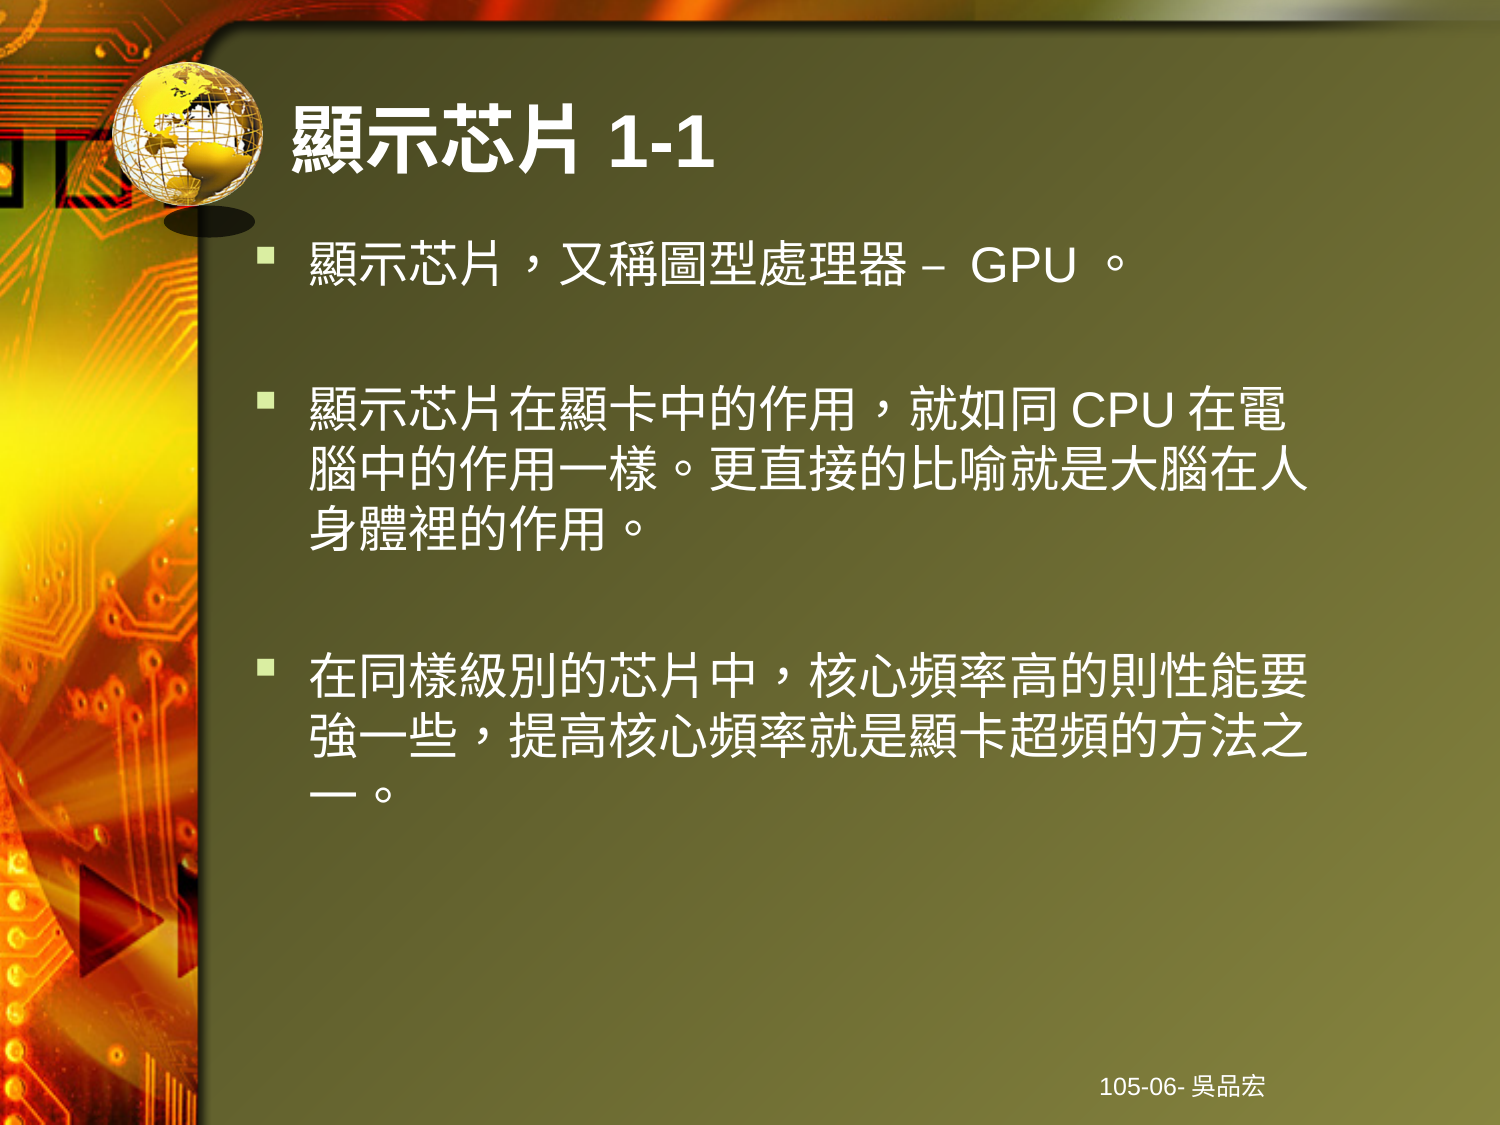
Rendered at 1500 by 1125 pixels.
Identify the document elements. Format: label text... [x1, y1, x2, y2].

list 顯示芯片，又稱圖型處理器 – GPU。 顯示芯片在顯卡中的作用，就如同CPU在電腦中的作用一樣。更直接的比喻就是大腦在人身體裡的作用。 在同樣級別的芯片中，核心頻率高的則性能要強一些，提高核心頻率就是顯卡超頻的方法之一。 [237, 224, 1337, 901]
picture [0, 0, 1500, 1125]
title 顯示芯片1-1 [275, 84, 1450, 191]
text_box 105-06-吳品宏 [906, 1062, 1282, 1103]
